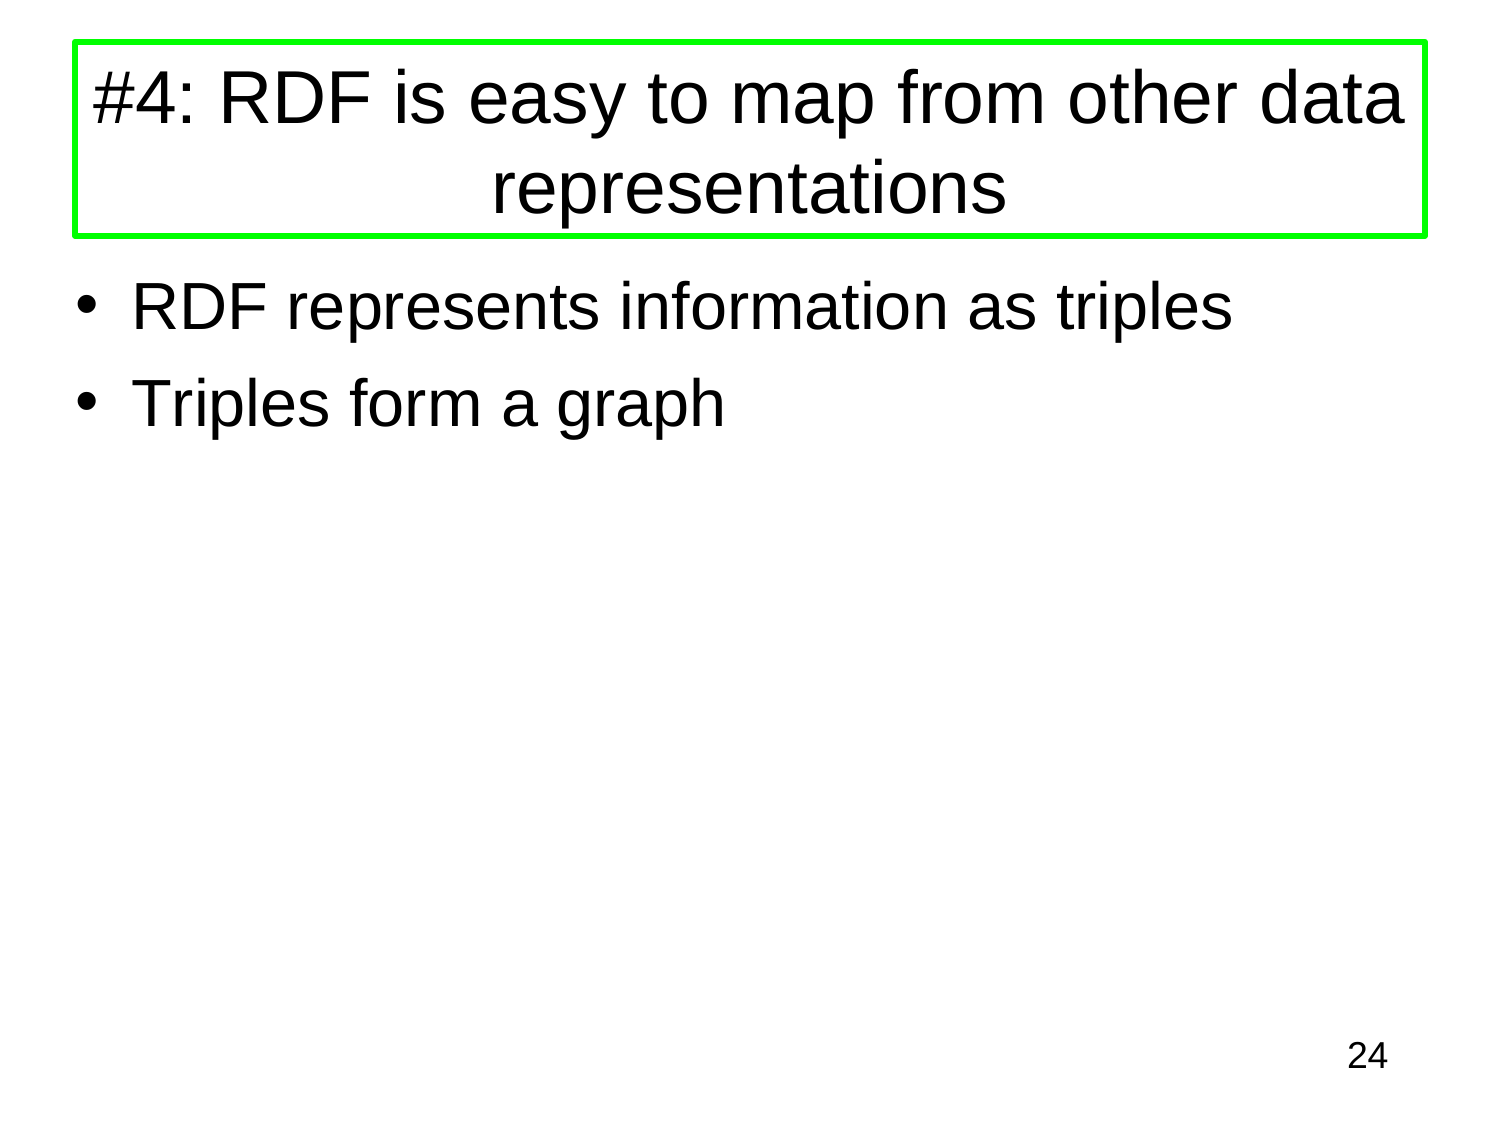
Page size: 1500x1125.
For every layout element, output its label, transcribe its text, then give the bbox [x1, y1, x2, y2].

title #4: RDF is easy to map from other data representations [75, 41, 1425, 236]
list RDF represents information as triples Triples form a graph [75, 263, 1395, 916]
